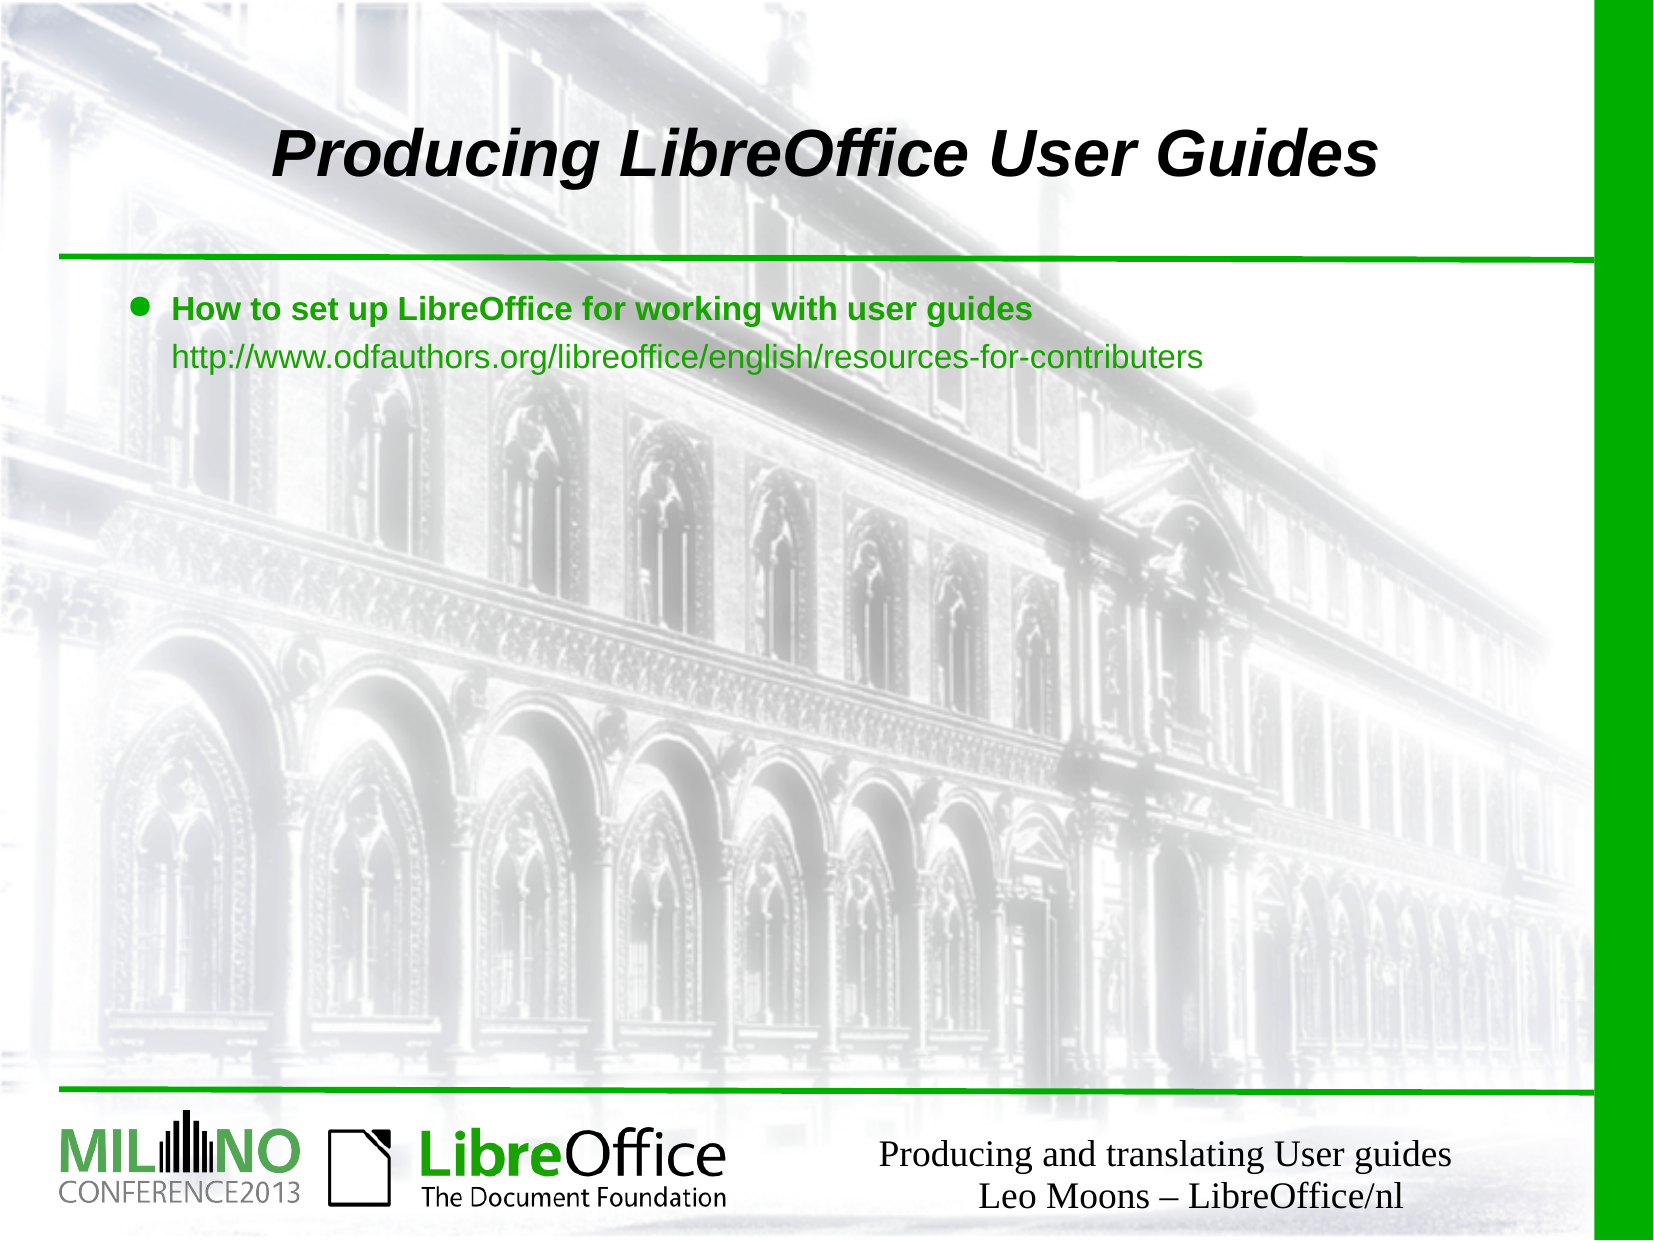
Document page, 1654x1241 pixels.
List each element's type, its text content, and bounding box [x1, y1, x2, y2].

text_box Producing and translating User guides Leo Moons – LibreOffice/nl [864, 1126, 1519, 1224]
title Producing LibreOffice User Guides [82, 49, 1571, 257]
picture [0, 1, 1594, 1241]
list How to set up LibreOffice for working with user guides http://www.odfauthors.org/libreoffice/english/resources-for-contributers [82, 290, 1571, 1010]
